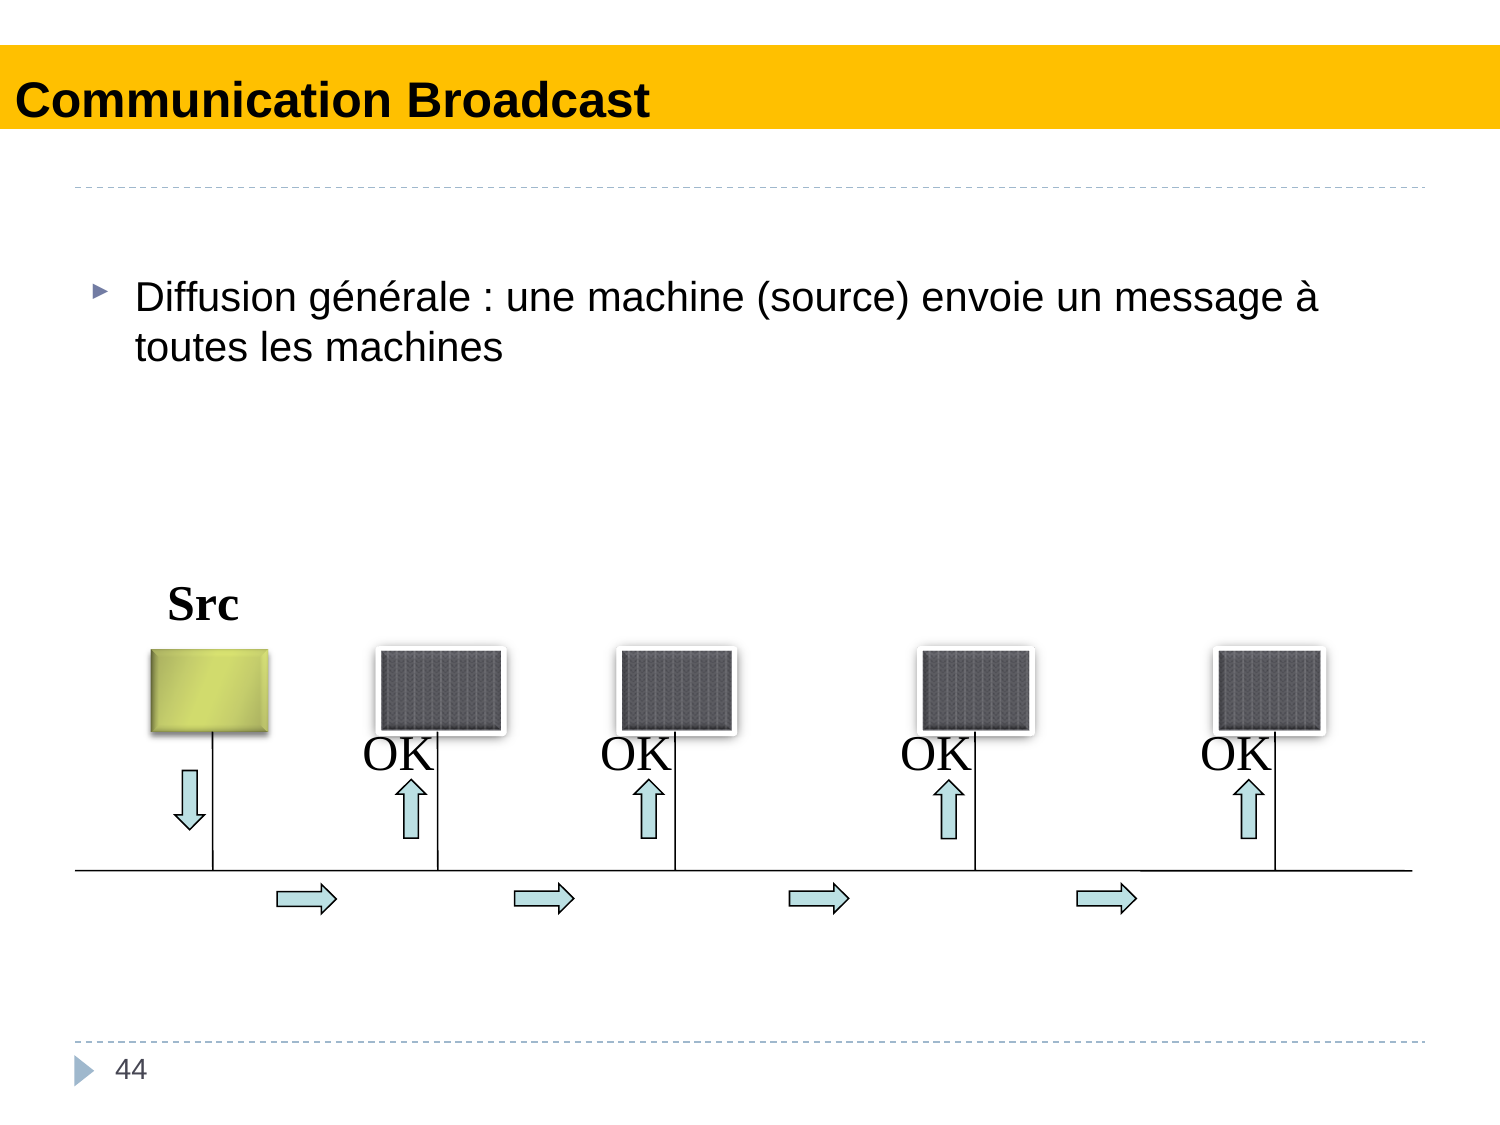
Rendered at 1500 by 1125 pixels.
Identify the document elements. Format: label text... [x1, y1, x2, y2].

text_box 24 [100, 1042, 426, 1103]
picture [1197, 632, 1343, 753]
text_box [396, 779, 426, 839]
text_box [174, 770, 205, 830]
text_box Src [152, 562, 255, 638]
text_box OK [1185, 712, 1287, 788]
text_box [277, 884, 337, 914]
text_box [934, 780, 964, 839]
picture [901, 632, 1052, 753]
text_box OK [885, 712, 987, 789]
text_box [1077, 883, 1137, 914]
text_box OK [347, 712, 450, 788]
list Diffusion générale : une machine (source) envoie un message à toutes les machines [75, 262, 1426, 422]
text_box Communication Broadcast [0, 45, 1500, 129]
text_box [789, 883, 849, 914]
picture [359, 632, 524, 753]
picture [600, 632, 754, 753]
picture [140, 643, 280, 746]
text_box [1234, 779, 1264, 839]
text_box OK [585, 712, 687, 788]
text_box [514, 883, 574, 914]
text_box [634, 779, 664, 839]
